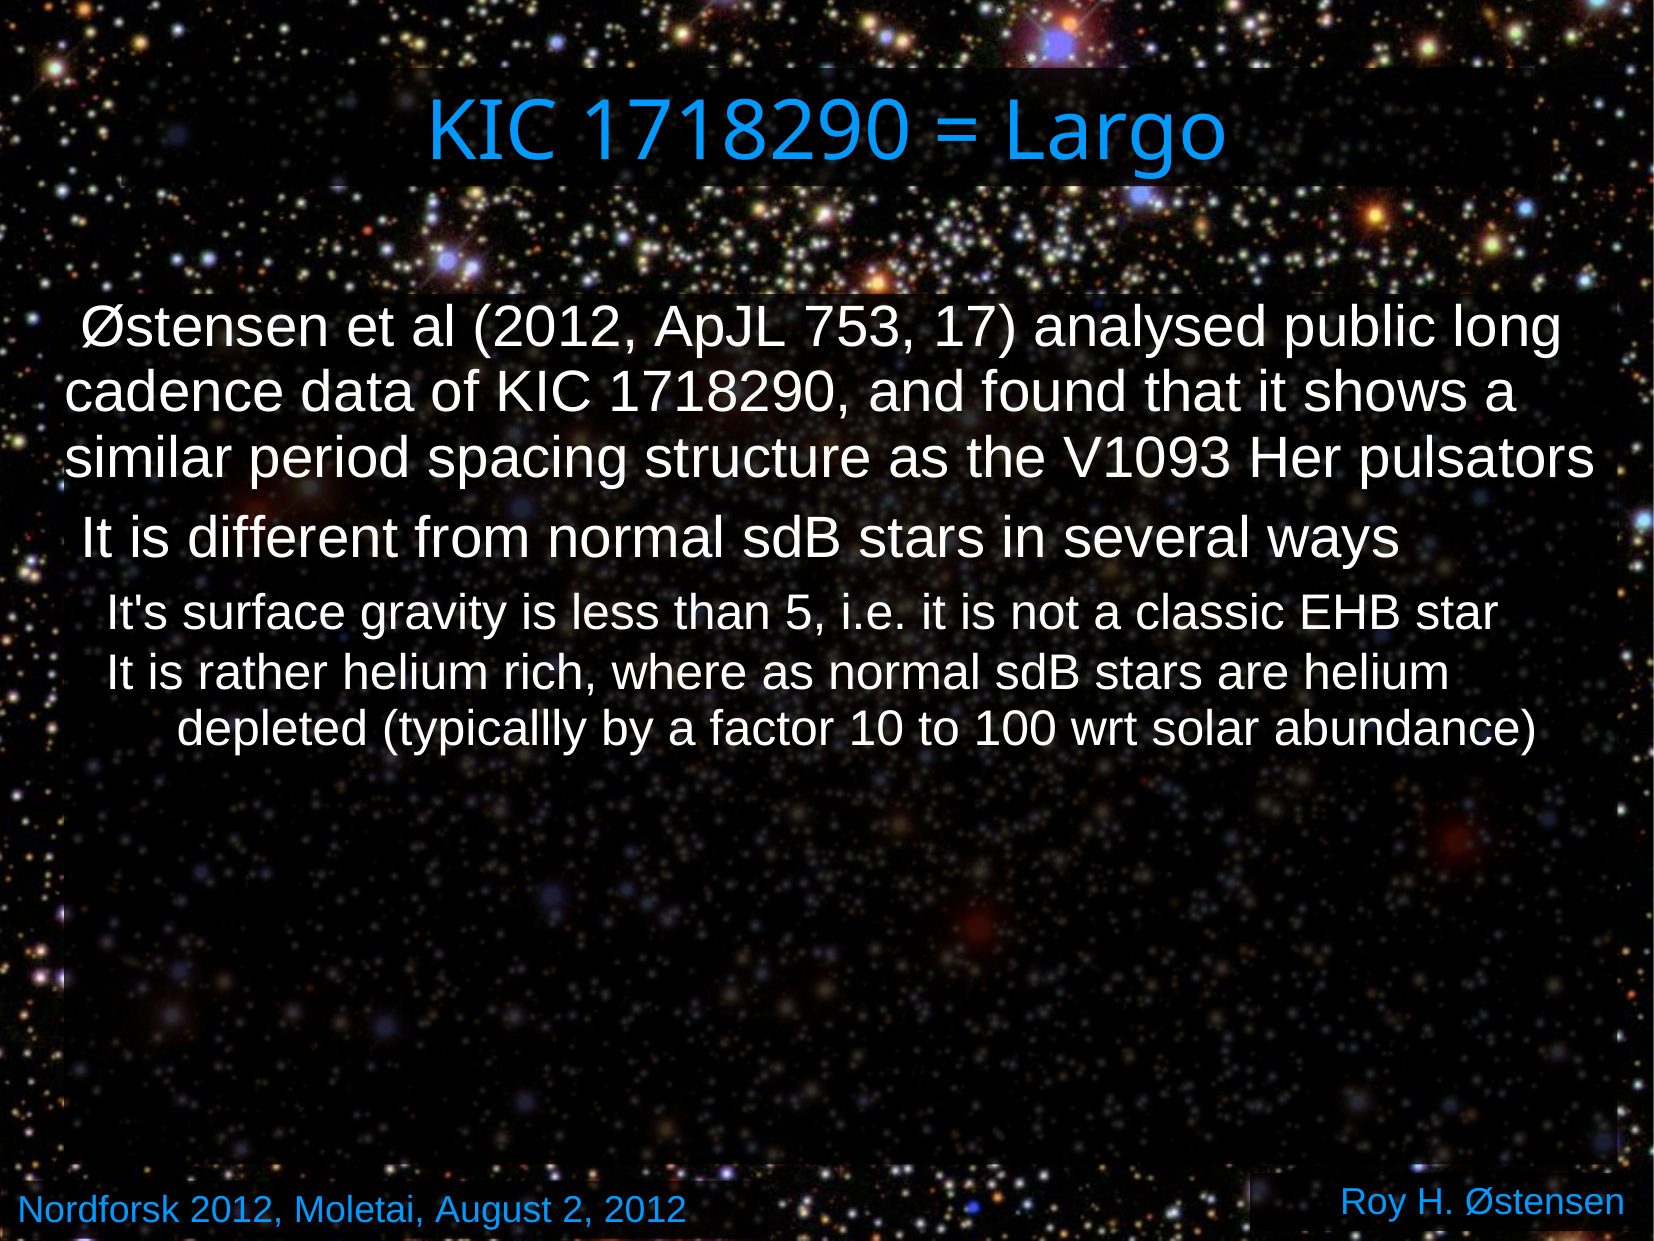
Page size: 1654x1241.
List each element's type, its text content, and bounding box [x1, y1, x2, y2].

list Østensen et al (2012, ApJL 753, 17) analysed public long cadence data of KIC 1718290, and found that it shows a similar period spacing structure as the V1093 Her pulsators It is different from normal sdB stars in several ways It's surface gravity is less than 5, i.e. it is not a classic EHB star It is rather helium rich, where as normal sdB stars are helium depleted (typicallly by a factor 10 to 100 wrt solar abundance) [64, 294, 1618, 1165]
picture [0, 0, 1654, 1241]
title KIC 1718290 = Largo [121, 23, 1534, 231]
